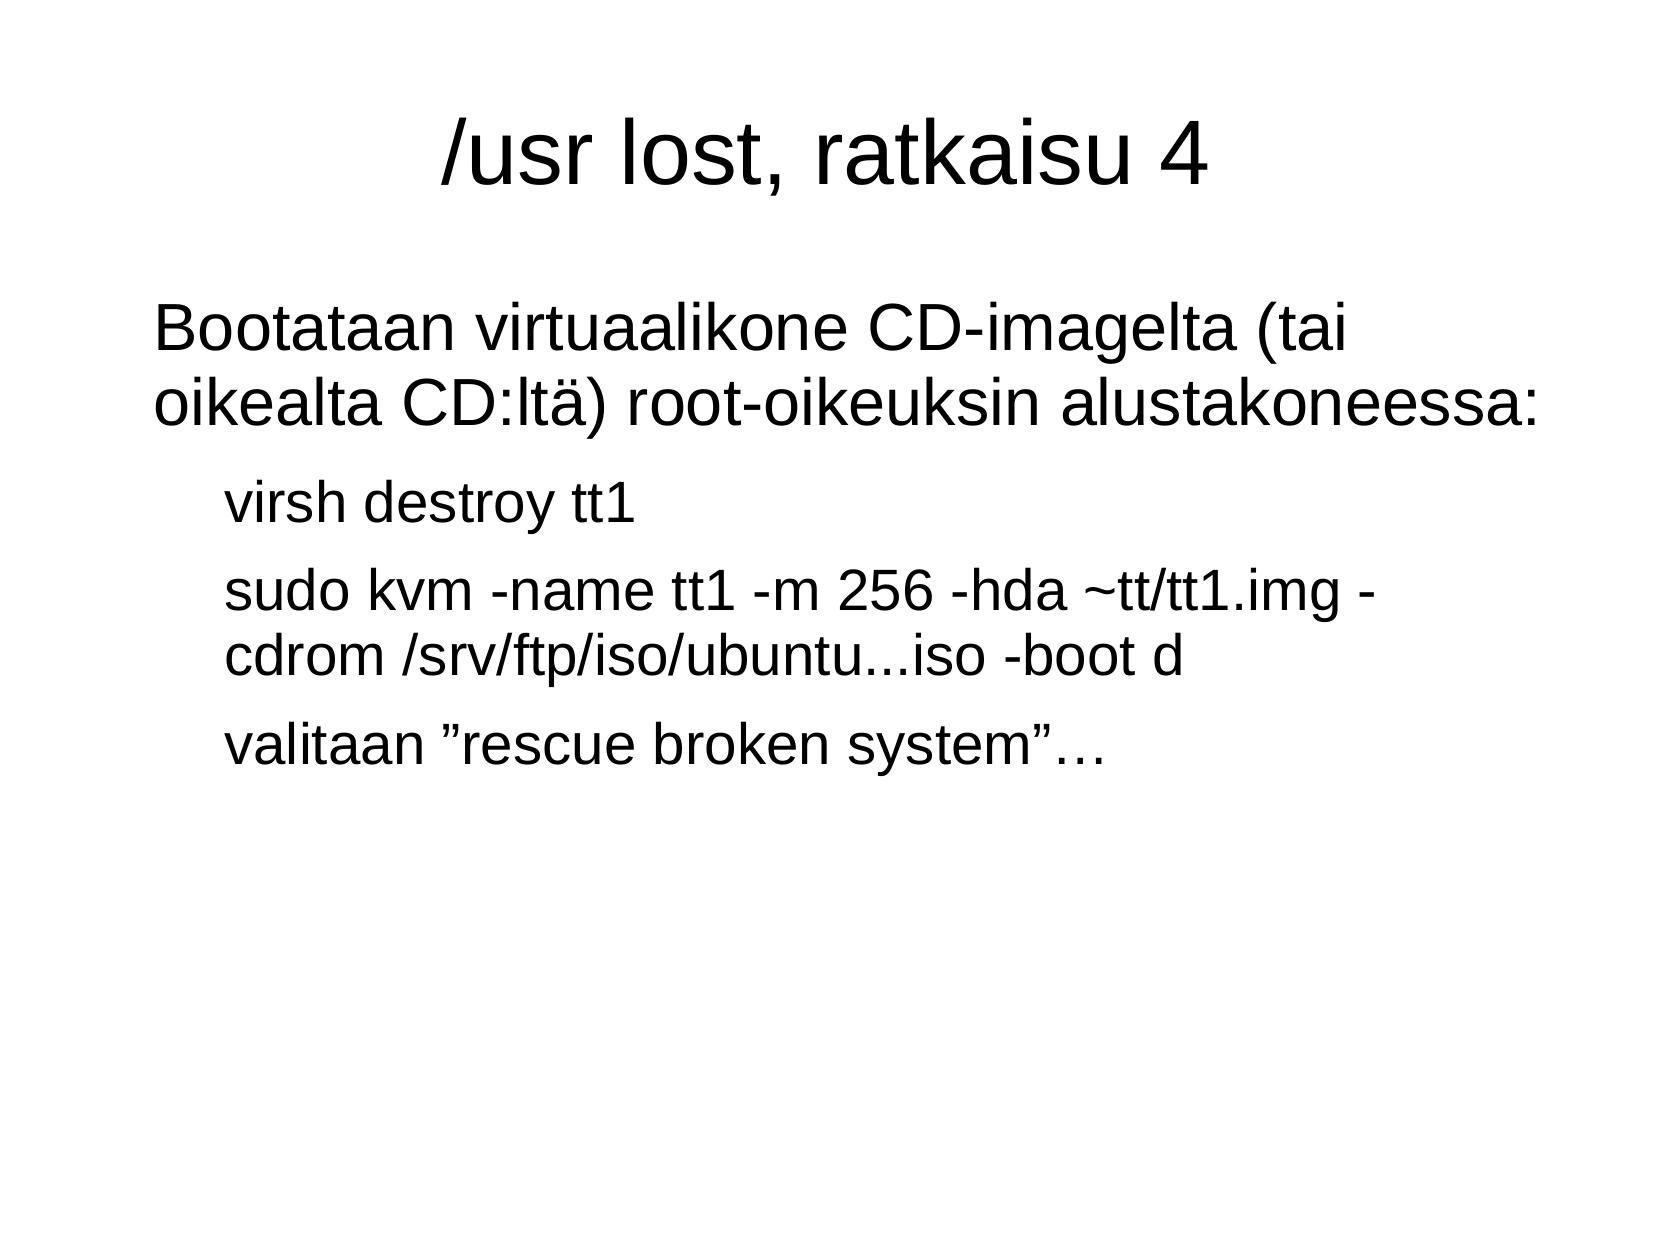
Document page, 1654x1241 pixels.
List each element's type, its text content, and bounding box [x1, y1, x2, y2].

list Bootataan virtuaalikone CD-imagelta (tai oikealta CD:ltä) root-oikeuksin alustakoneessa: virsh destroy tt1 sudo kvm -name tt1 -m 256 -hda ~tt/tt1.img -cdrom /srv/ftp/iso/ubuntu...iso -boot d valitaan ”rescue broken system”… [82, 290, 1571, 1010]
title /usr lost, ratkaisu 4 [82, 49, 1571, 257]
